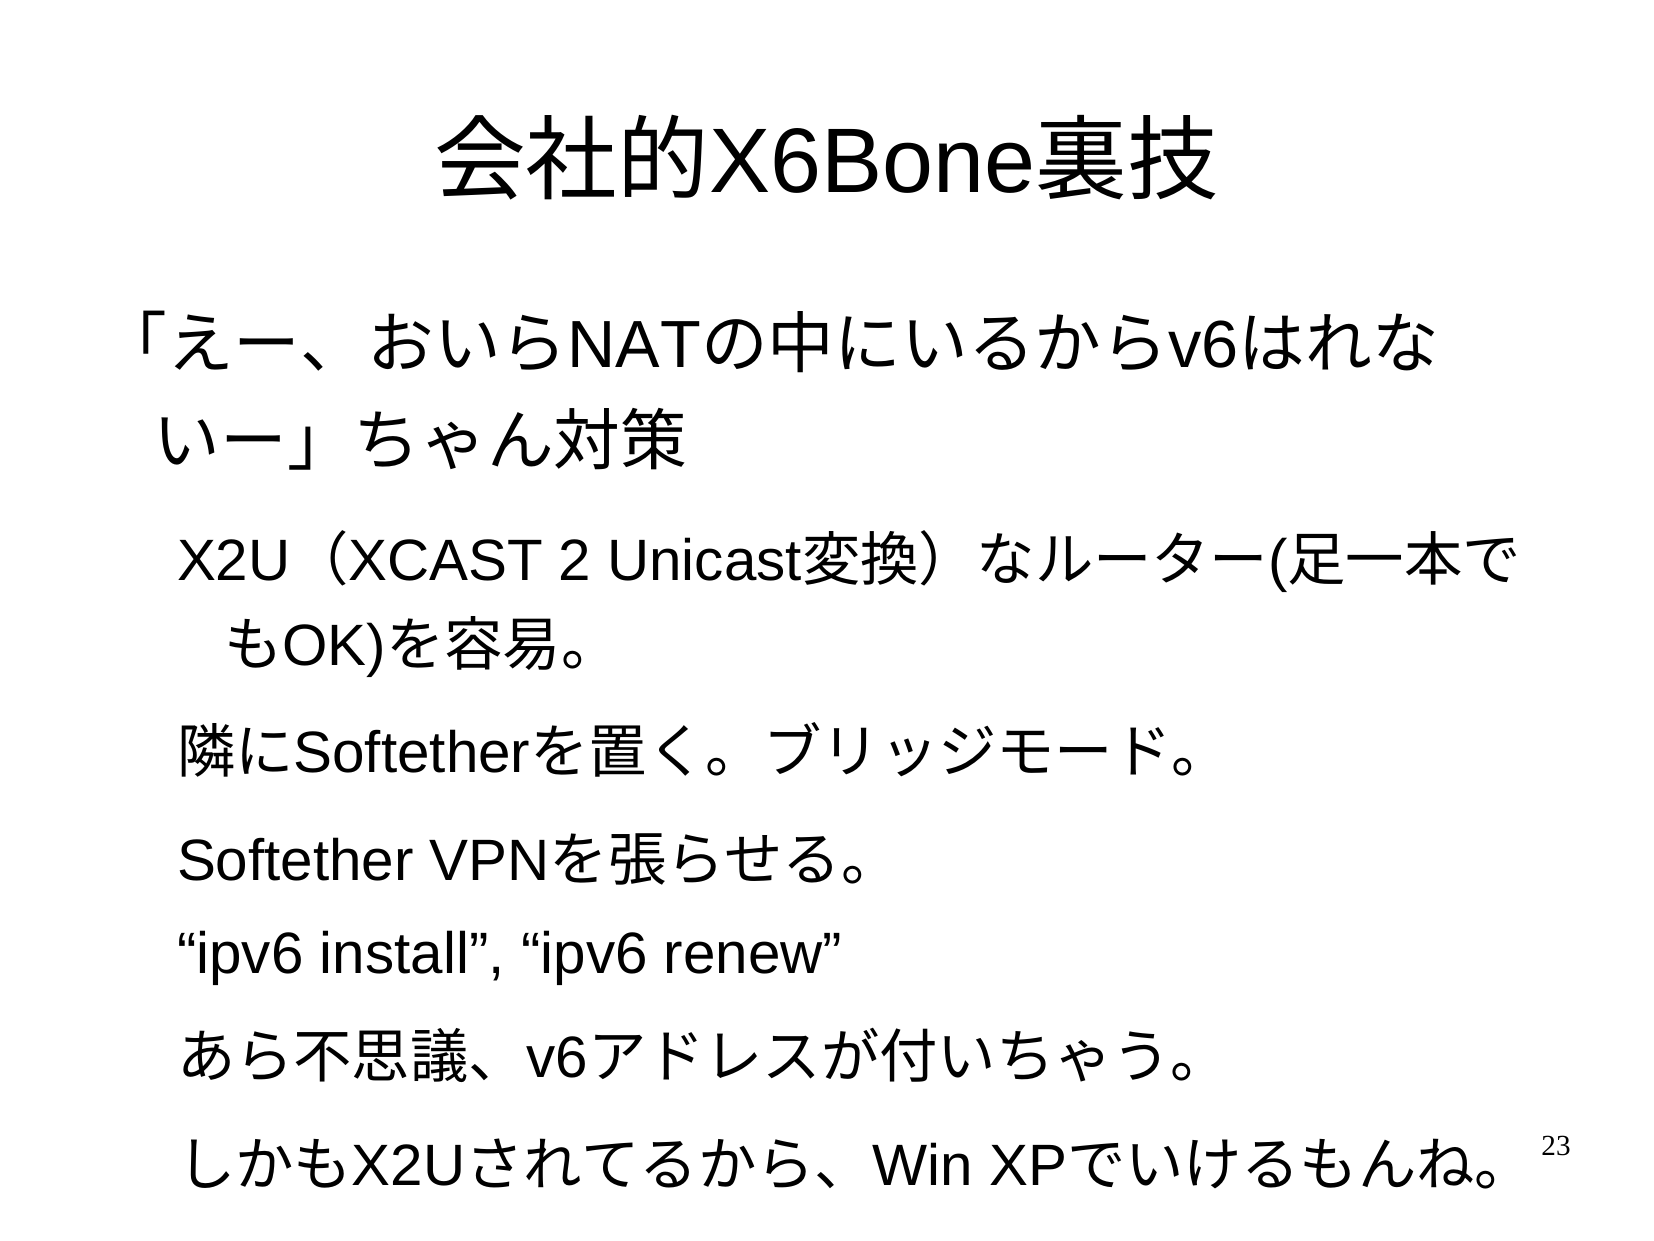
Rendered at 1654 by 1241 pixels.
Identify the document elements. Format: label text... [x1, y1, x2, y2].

title 会社的X6Bone裏技 [82, 49, 1571, 257]
list 「えー、おいらNATの中にいるからv6はれないー」ちゃん対策 X2U（XCAST 2 Unicast変換）なルーター(足一本でもOK)を容易。 隣にSoftetherを置く。ブリッジモード。 Softether VPNを張らせる。 “ipv6 install”, “ipv6 renew” あら不思議、v6アドレスが付いちゃう。 しかもX2Uされてるから、Win XPでいけるもんね。 [82, 290, 1571, 1109]
